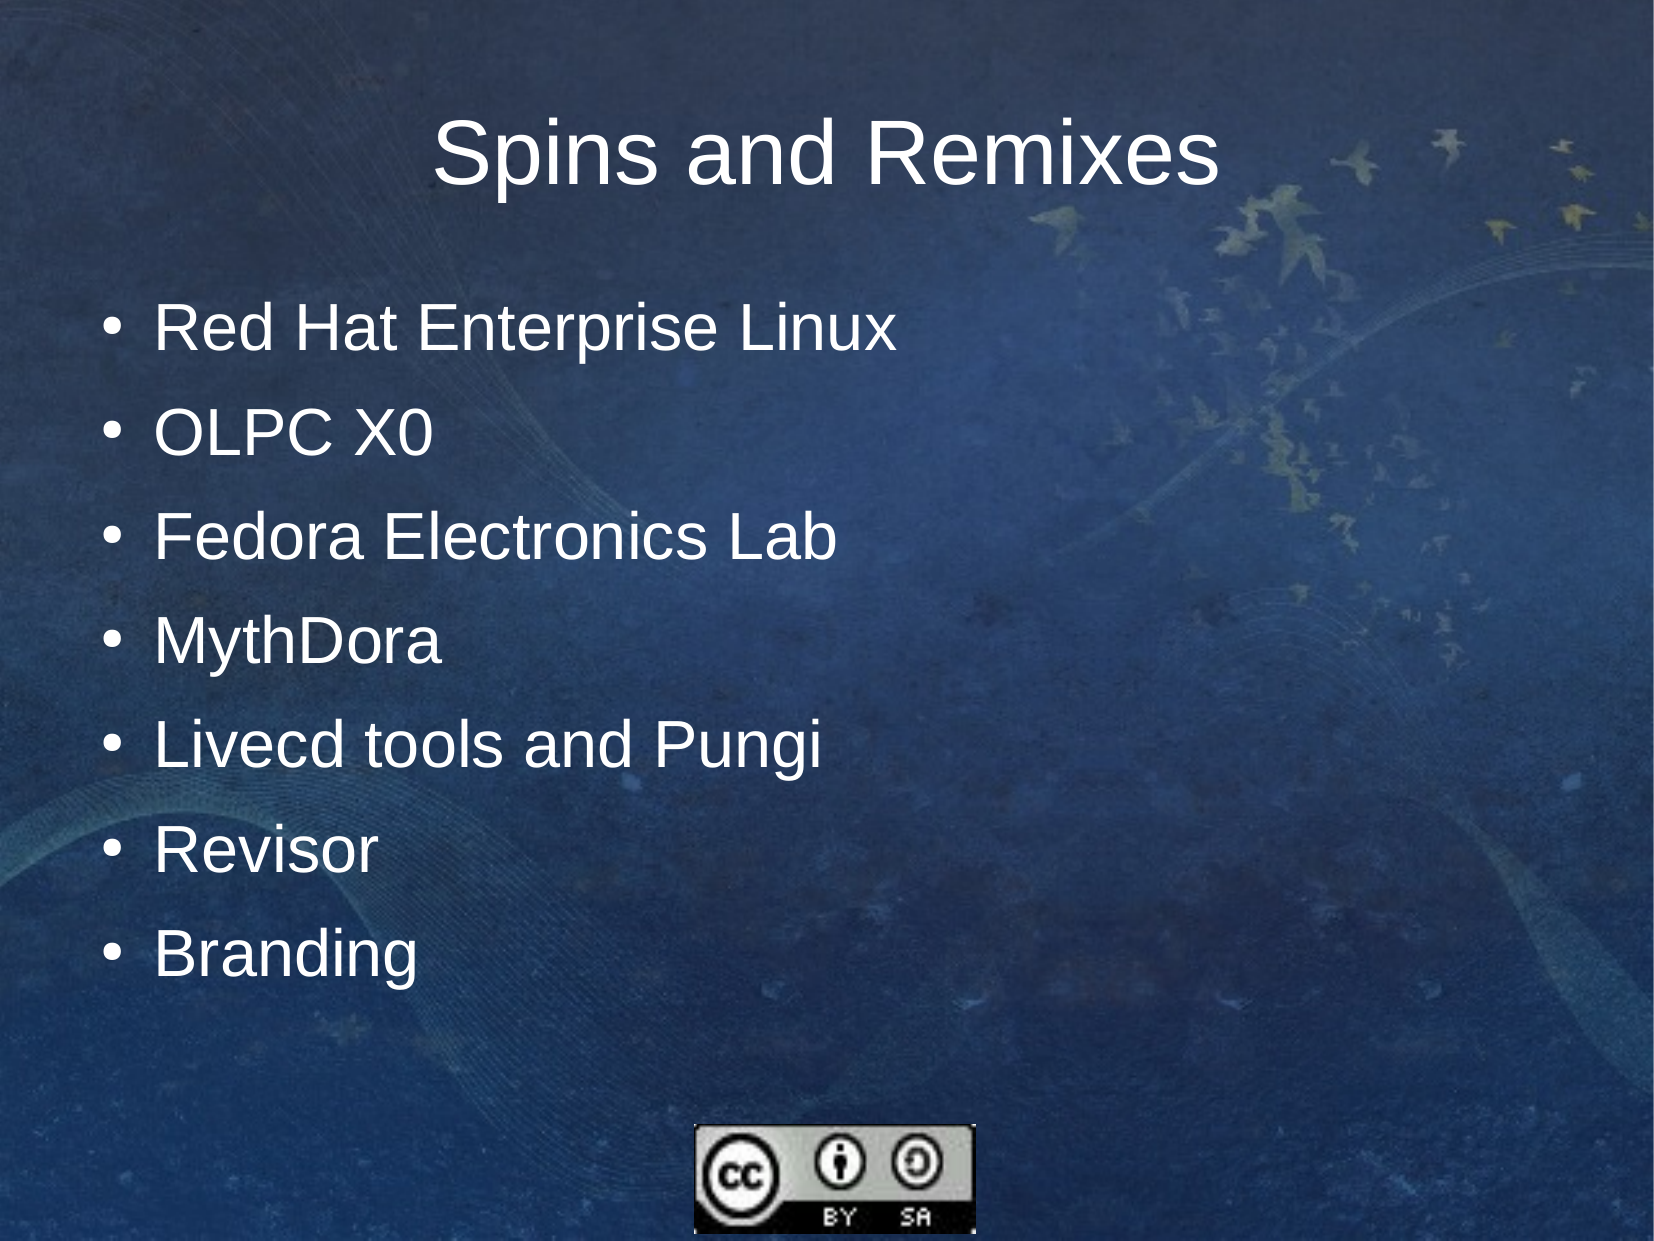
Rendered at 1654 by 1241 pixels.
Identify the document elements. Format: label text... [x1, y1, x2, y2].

picture [0, 0, 1654, 1241]
list Red Hat Enterprise Linux OLPC X0 Fedora Electronics Lab MythDora Livecd tools and Pungi Revisor Branding [82, 290, 1571, 1094]
title Spins and Remixes [82, 49, 1571, 257]
